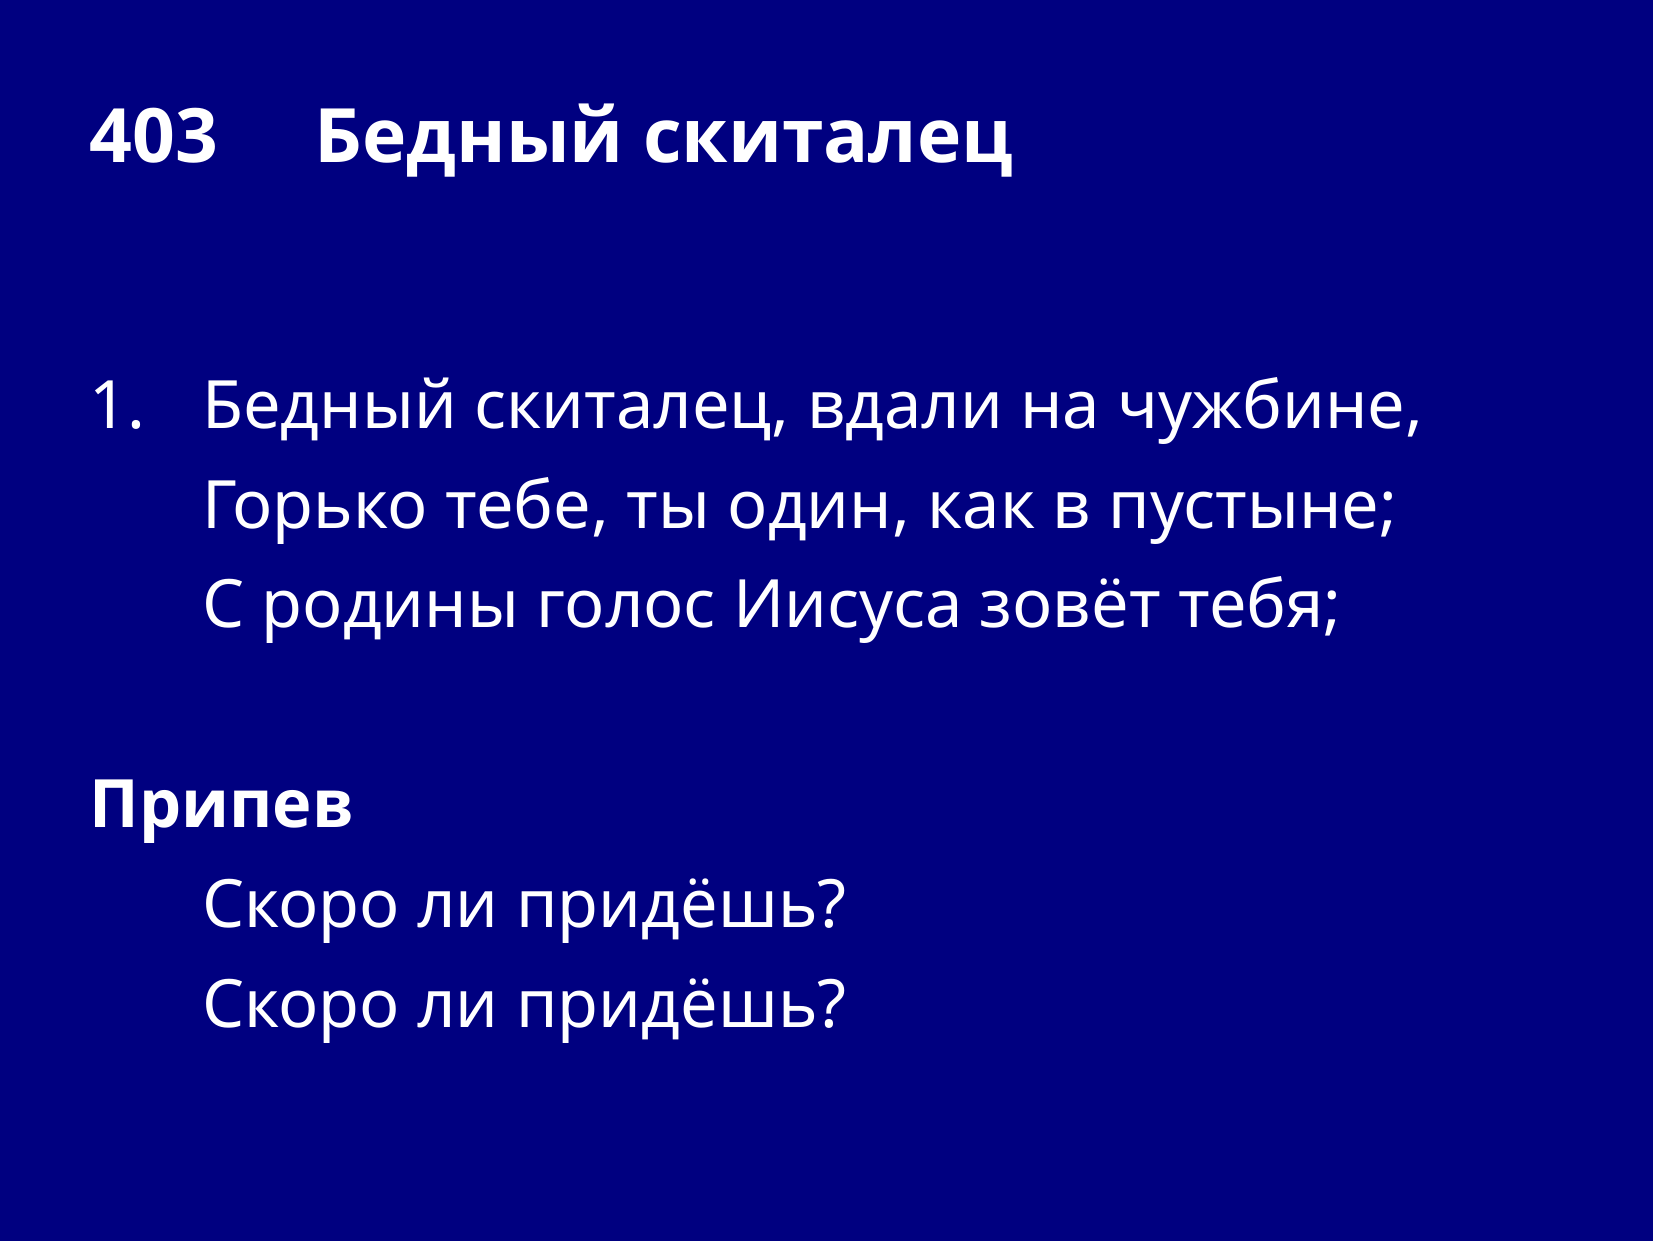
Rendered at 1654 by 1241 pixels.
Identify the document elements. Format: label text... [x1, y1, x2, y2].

text_box 403 Бедный скиталец [75, 75, 1576, 188]
text_box 1. Бедный скиталец, вдали на чужбине, Горько тебе, ты один, как в пустыне; С родины голос Иисуса зовёт тебя; Припев Скоро ли придёшь? Скоро ли придёшь? [75, 188, 1576, 1163]
